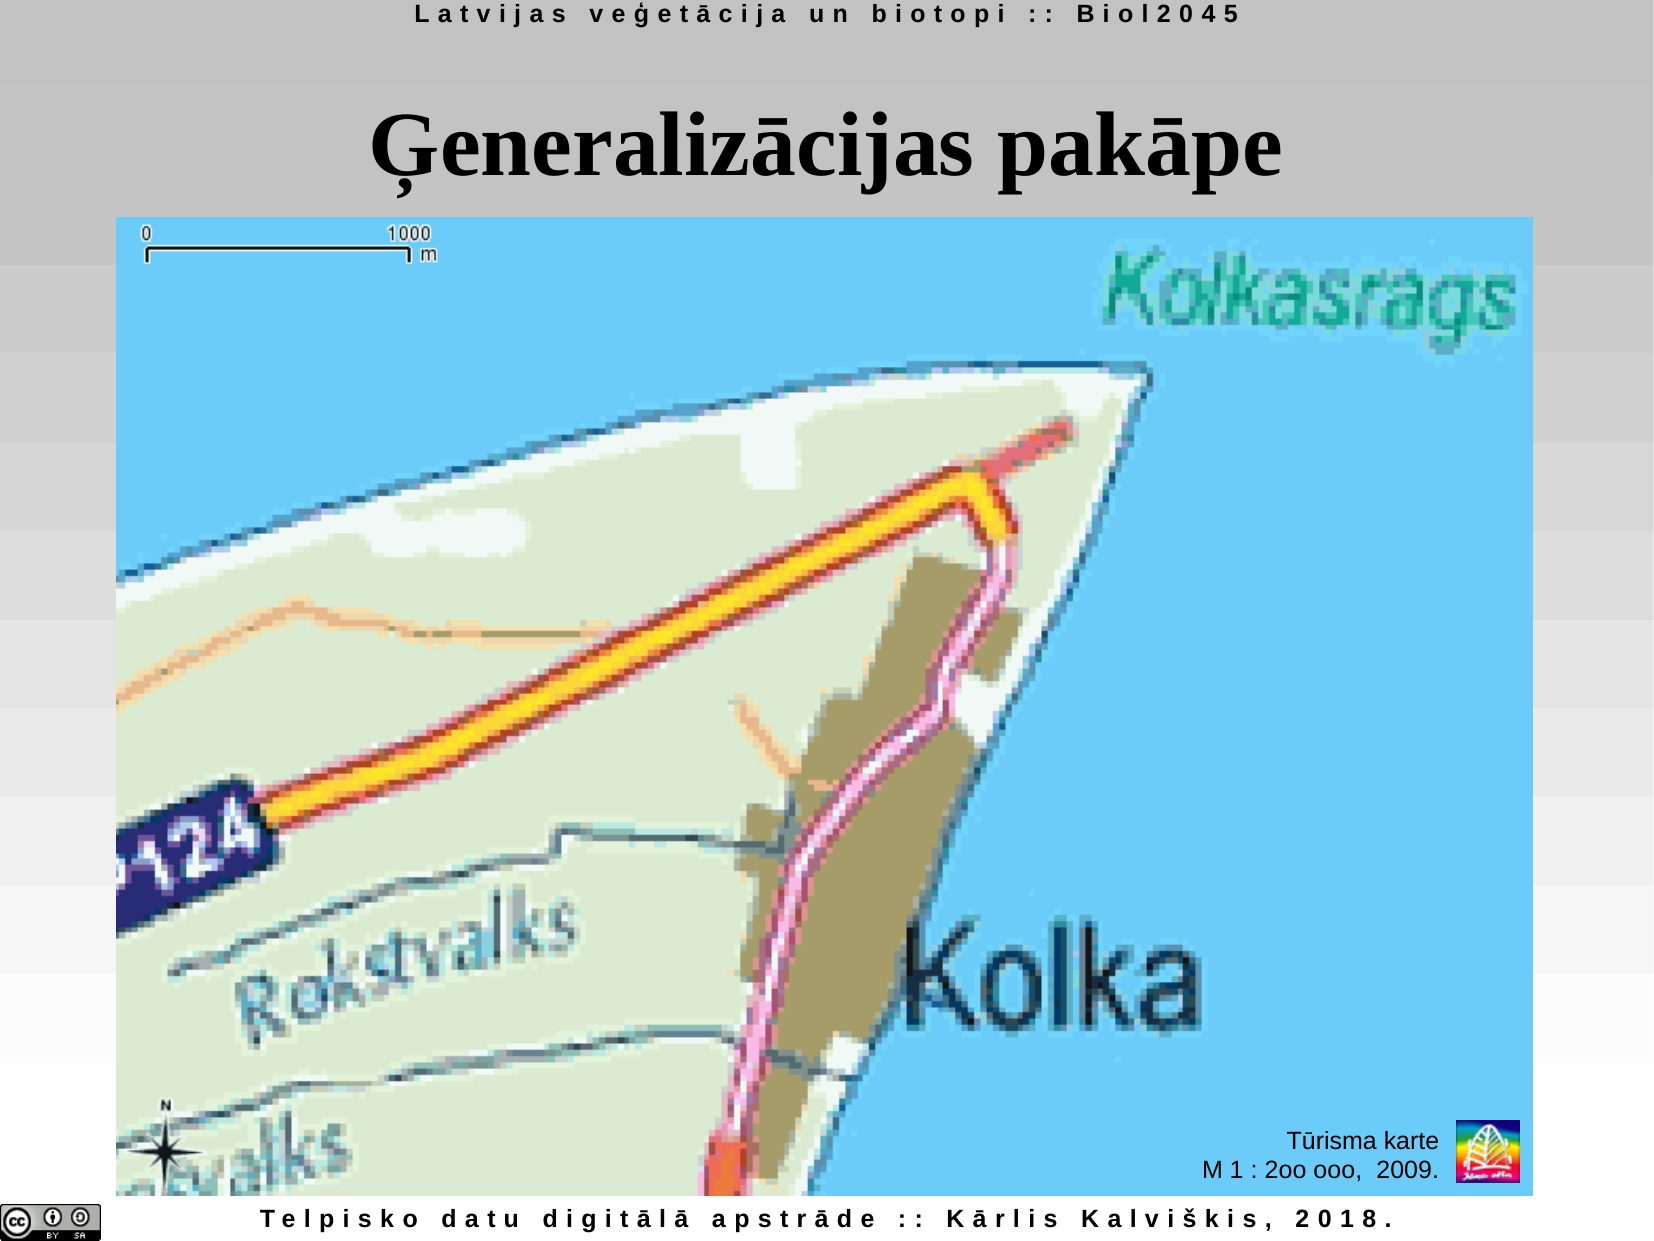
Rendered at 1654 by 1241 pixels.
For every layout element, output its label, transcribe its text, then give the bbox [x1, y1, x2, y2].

title Ģeneralizācijas pakāpe [0, 1, 1654, 287]
text_box Tūrisma karte M 1 : 2oo ooo, 2009. [1201, 1127, 1440, 1184]
picture [0, 217, 1654, 1241]
